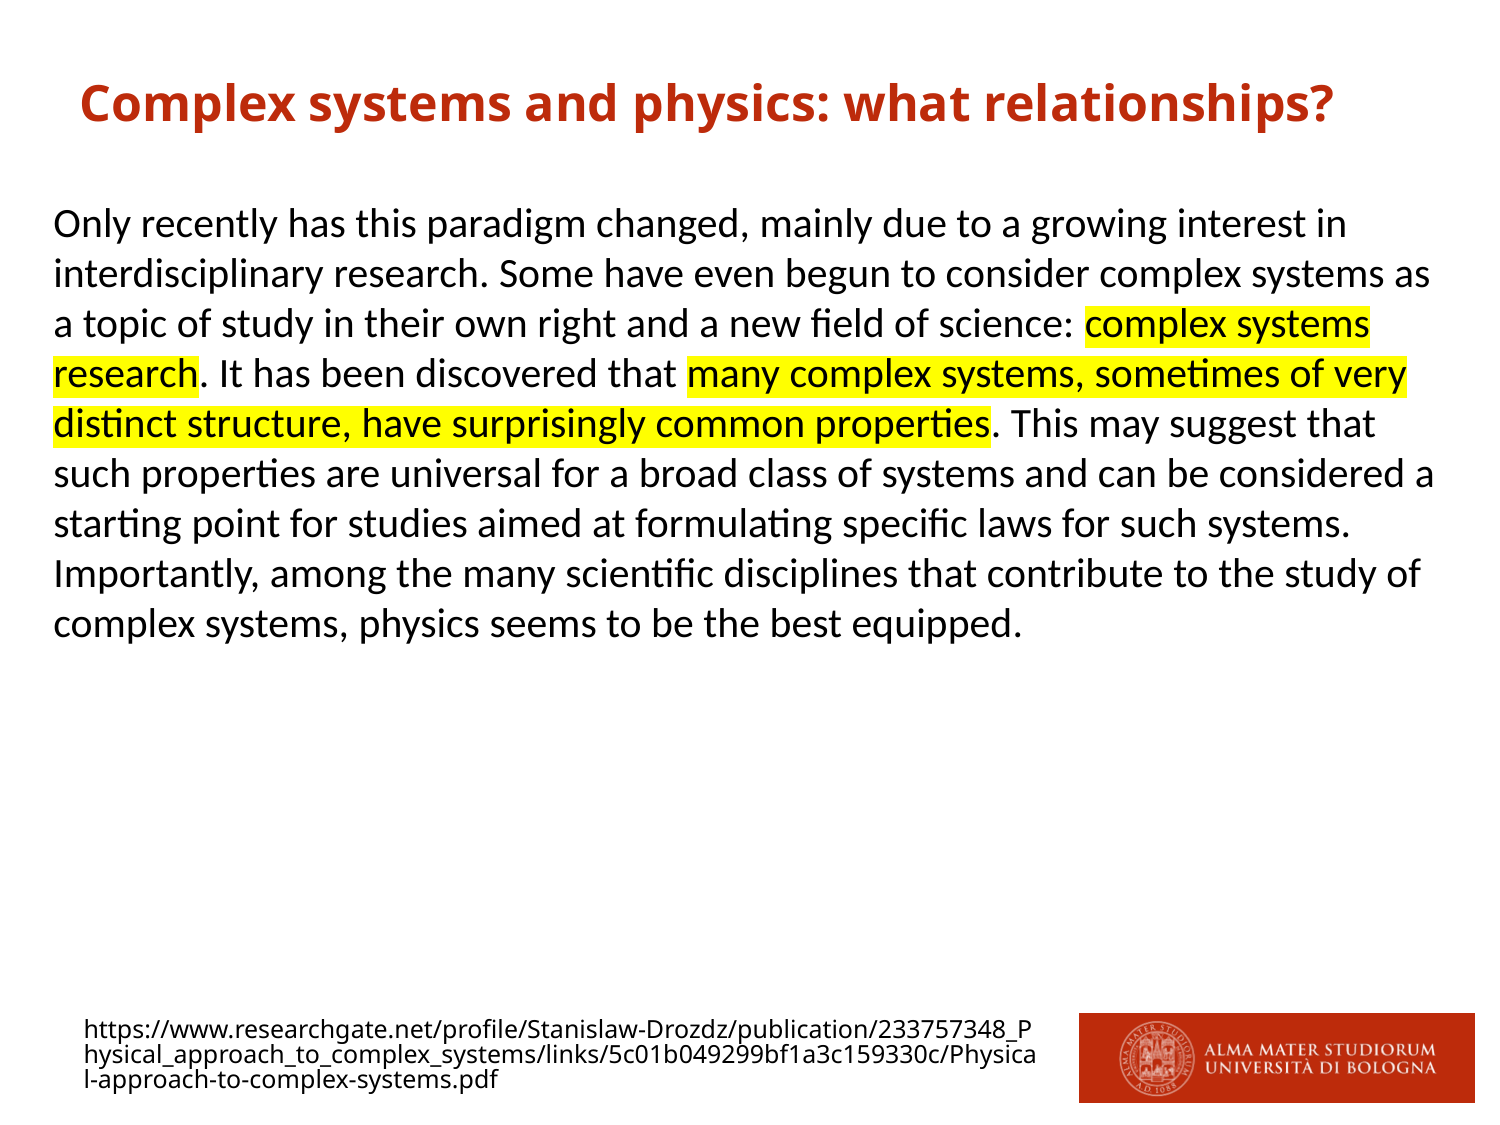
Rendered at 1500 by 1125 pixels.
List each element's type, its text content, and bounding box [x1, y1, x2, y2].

list https://www.researchgate.net/profile/Stanislaw-Drozdz/publication/233757348_Physical_approach_to_complex_systems/links/5c01b049299bf1a3c159330c/Physical-approach-to-complex-systems.pdf [68, 1005, 1058, 1124]
text_box Only recently has this paradigm changed, mainly due to a growing interest in interdisciplinary research. Some have even begun to consider complex systems as a topic of study in their own right and a new field of science: complex systems research. It has been discovered that many complex systems, sometimes of very distinct structure, have surprisingly common properties. This may suggest that such properties are universal for a broad class of systems and can be considered a starting point for studies aimed at formulating specific laws for such systems. Importantly, among the many scientific disciplines that contribute to the study of complex systems, physics seems to be the best equipped. [38, 188, 1474, 709]
list Complex systems and physics: what relationships? [64, 78, 1447, 185]
